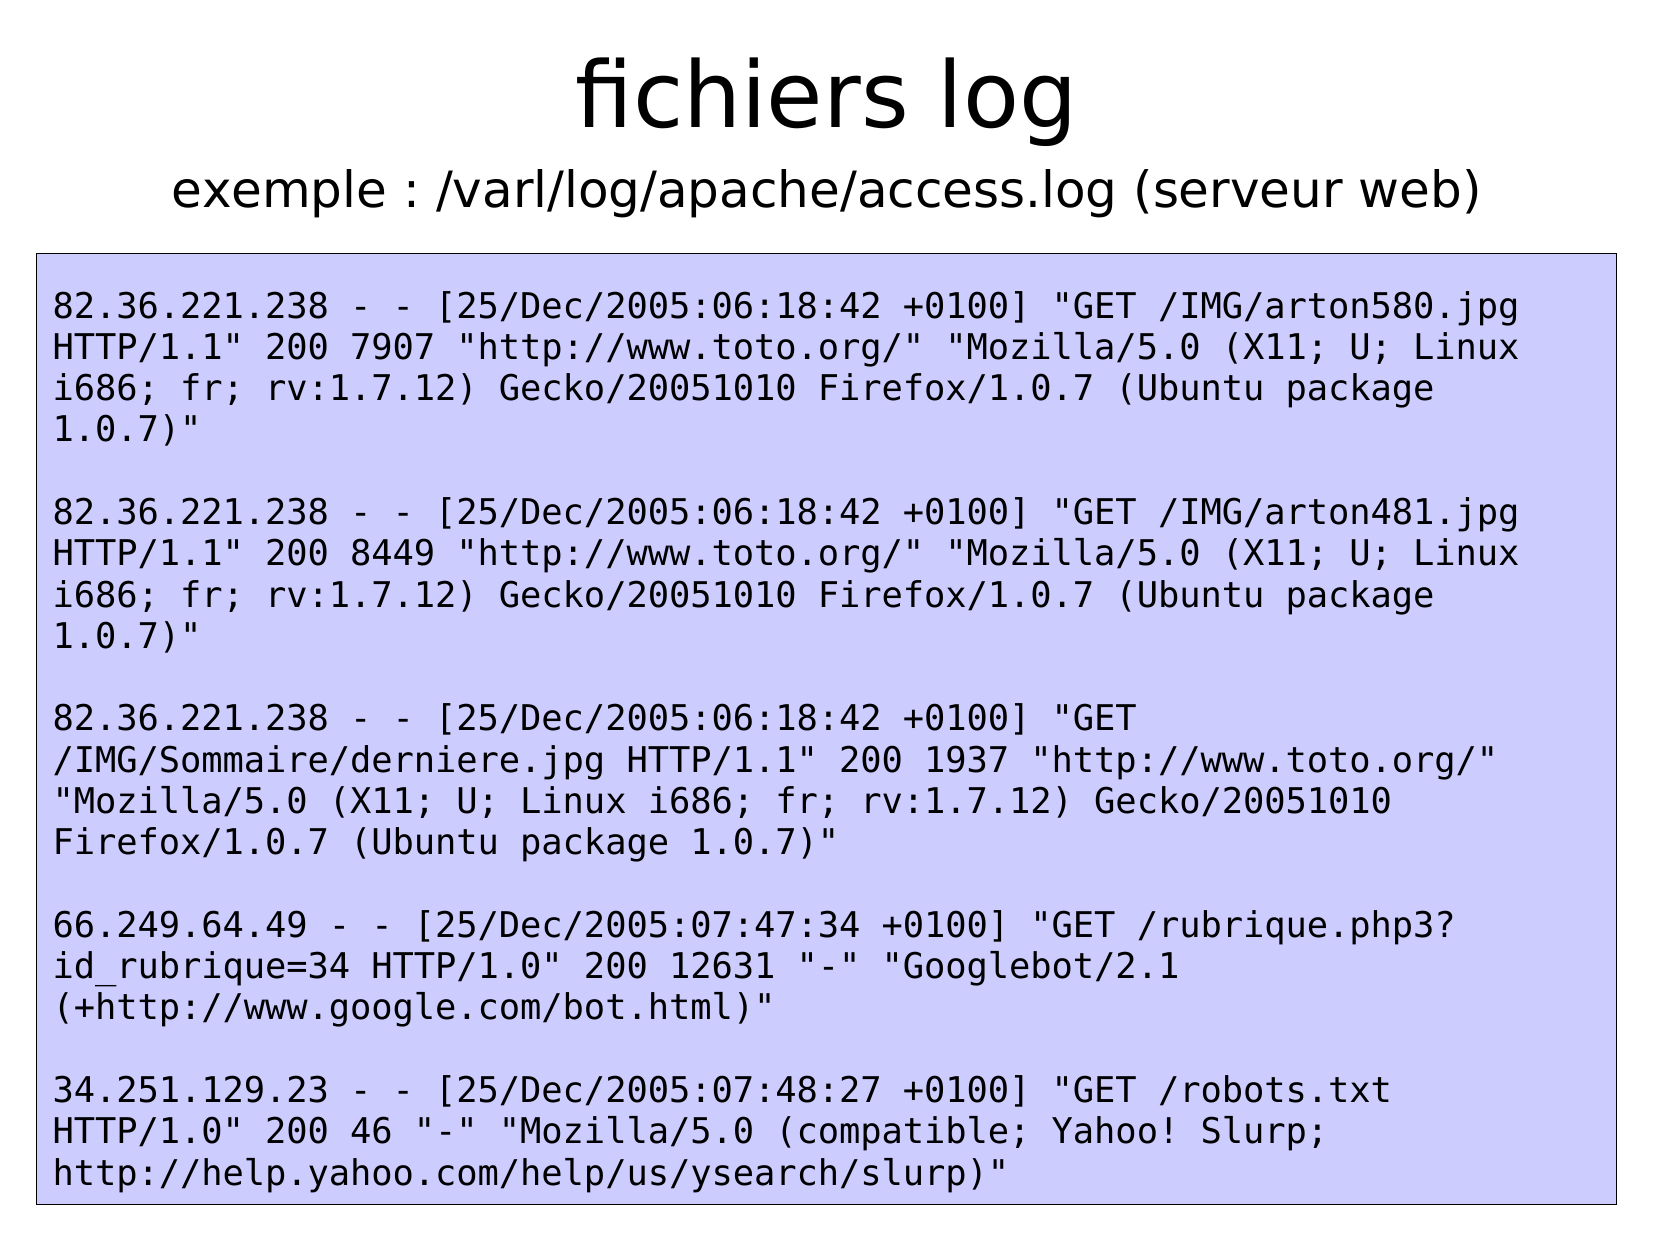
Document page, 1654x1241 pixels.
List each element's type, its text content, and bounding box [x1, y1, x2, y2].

text_box exemple : /varl/log/apache/access.log (serveur web) [171, 161, 1483, 220]
text_box [36, 253, 1617, 1205]
text_box 82.36.221.238 - - [25/Dec/2005:06:18:42 +0100] "GET /IMG/arton580.jpg HTTP/1.1" 200 7907 "http://www.toto.org/" "Mozilla/5.0 (X11; U; Linux i686; fr; rv:1.7.12) Gecko/20051010 Firefox/1.0.7 (Ubuntu package 1.0.7)" 82.36.221.238 - - [25/Dec/2005:06:18:42 +0100] "GET /IMG/arton481.jpg HTTP/1.1" 200 8449 "http://www.toto.org/" "Mozilla/5.0 (X11; U; Linux i686; fr; rv:1.7.12) Gecko/20051010 Firefox/1.0.7 (Ubuntu package 1.0.7)" 82.36.221.238 - - [25/Dec/2005:06:18:42 +0100] "GET /IMG/Sommaire/derniere.jpg HTTP/1.1" 200 1937 "http://www.toto.org/" "Mozilla/5.0 (X11; U; Linux i686; fr; rv:1.7.12) Gecko/20051010 Firefox/1.0.7 (Ubuntu package 1.0.7)" 66.249.64.49 - - [25/Dec/2005:07:47:34 +0100] "GET /rubrique.php3?id_rubrique=34 HTTP/1.0" 200 12631 "-" "Googlebot/2.1 (+http://www.google.com/bot.html)" 34.251.129.23 - - [25/Dec/2005:07:48:27 +0100] "GET /robots.txt HTTP/1.0" 200 46 "-" "Mozilla/5.0 (compatible; Yahoo! Slurp; http://help.yahoo.com/help/us/ysearch/slurp)" [52, 285, 1602, 1232]
title fichiers log [136, 34, 1518, 158]
